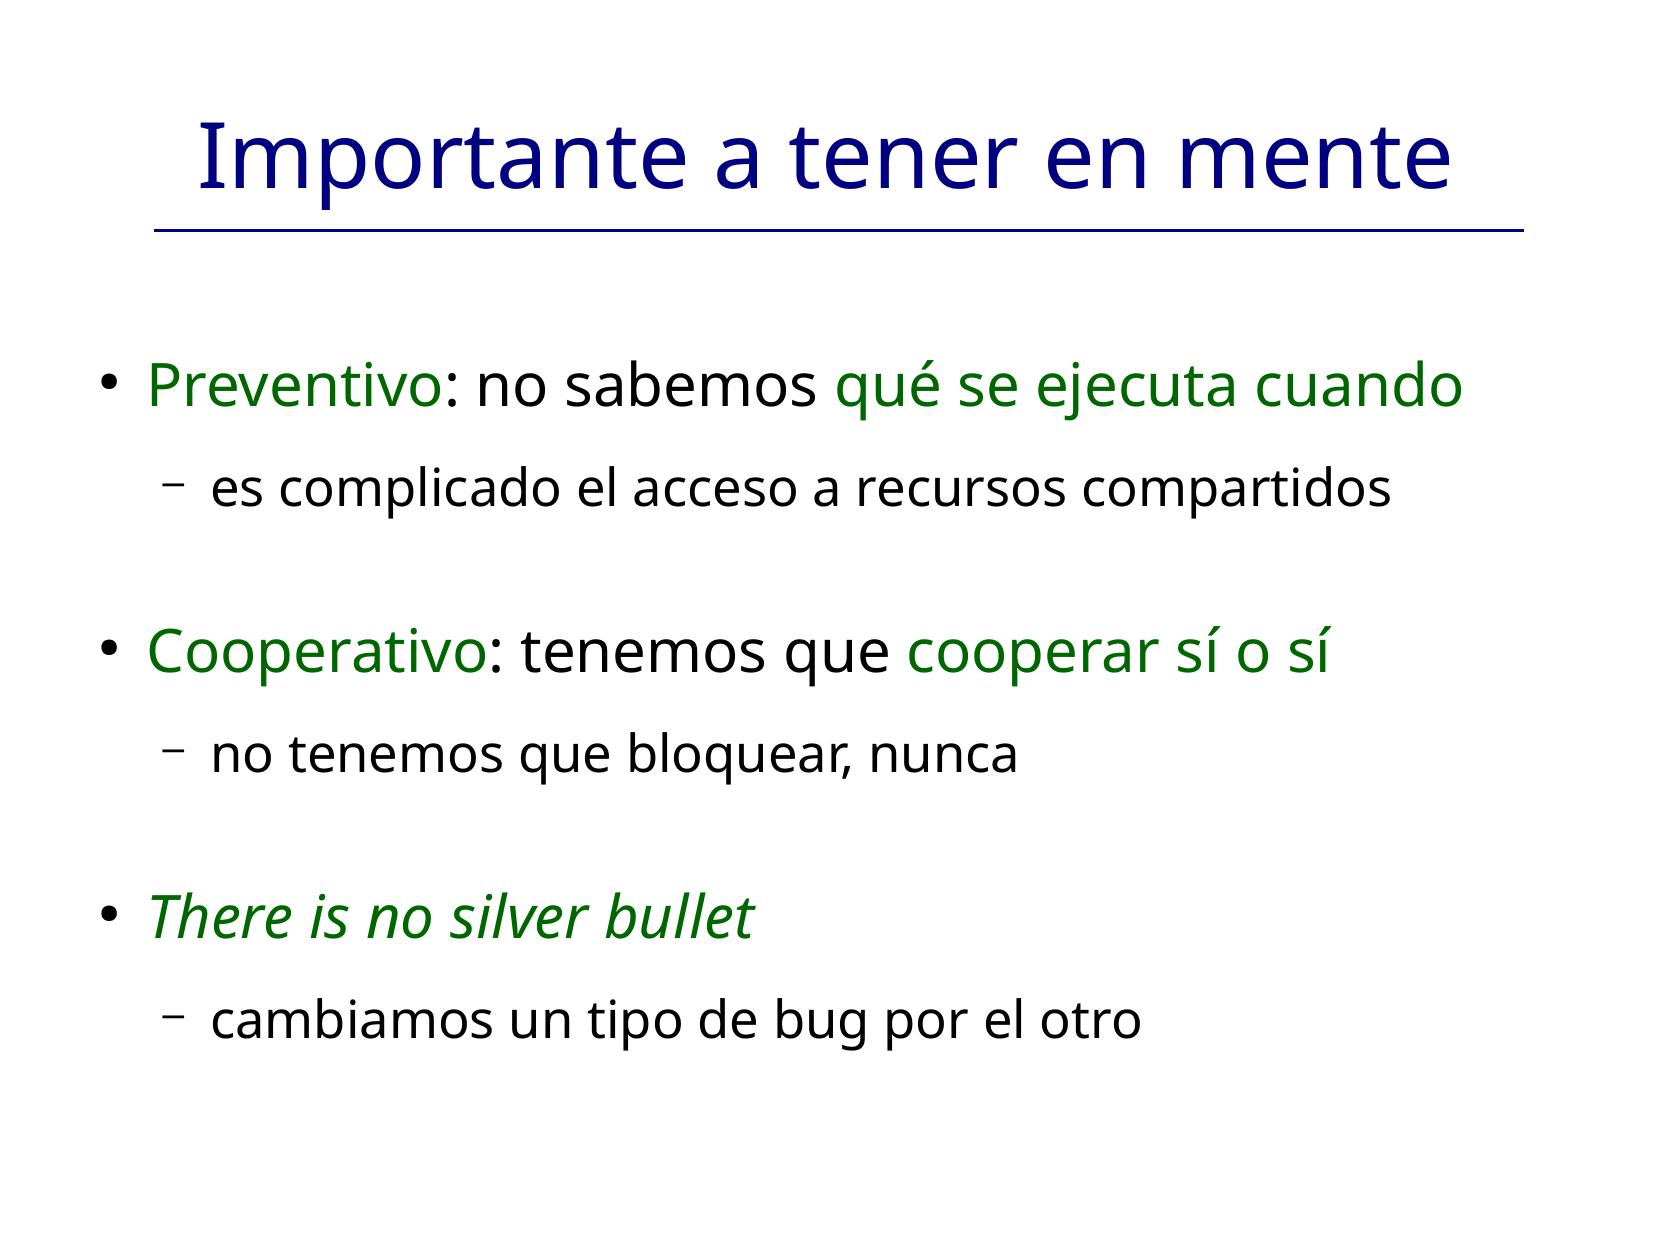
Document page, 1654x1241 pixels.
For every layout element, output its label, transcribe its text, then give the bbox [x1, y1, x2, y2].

title Importante a tener en mente [82, 49, 1571, 257]
list Preventivo: no sabemos qué se ejecuta cuando es complicado el acceso a recursos compartidos Cooperativo: tenemos que cooperar sí o sí no tenemos que bloquear, nunca There is no silver bullet cambiamos un tipo de bug por el otro [82, 342, 1571, 1062]
